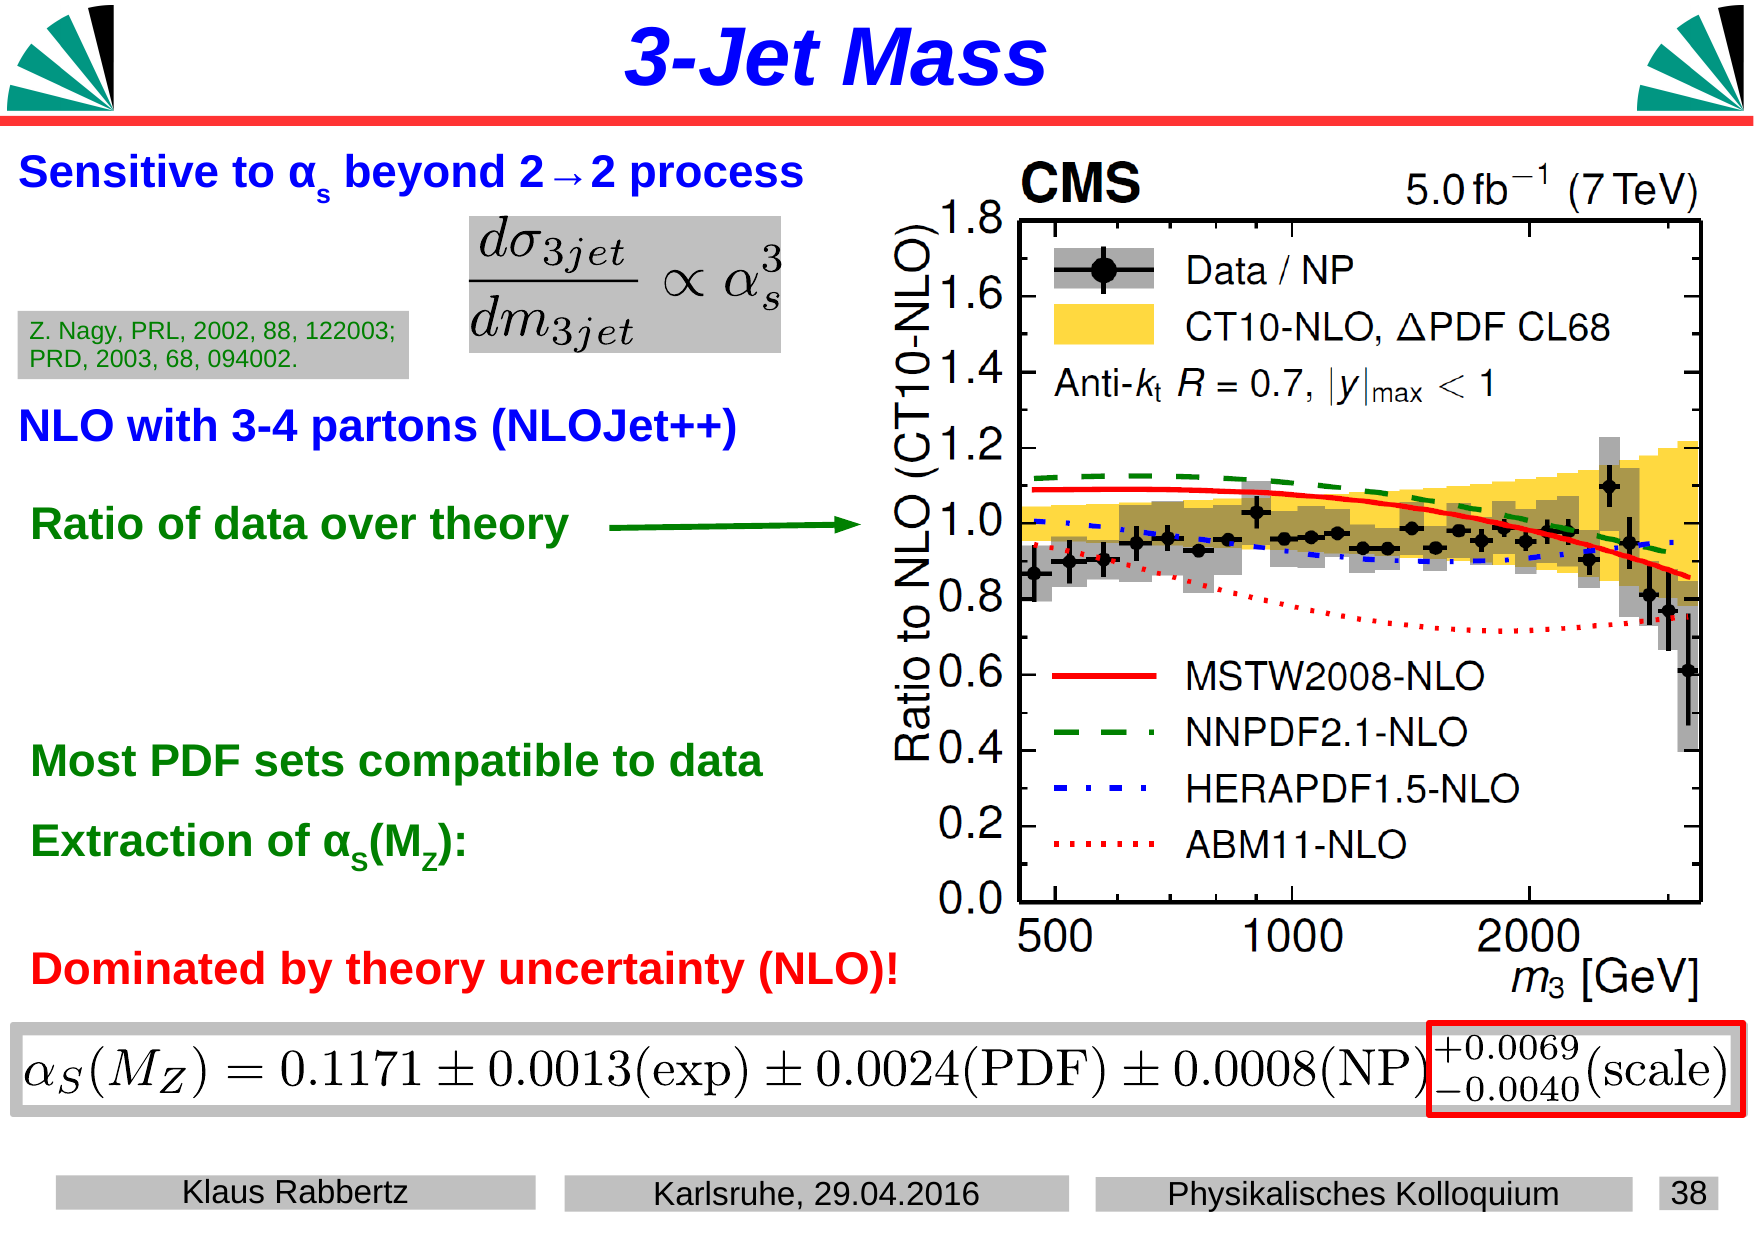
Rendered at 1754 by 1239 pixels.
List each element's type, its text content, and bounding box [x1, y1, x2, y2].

text_box Dominated by theory uncertainty (NLO)! [18, 937, 911, 1012]
picture [1637, 5, 1744, 112]
picture [468, 215, 782, 353]
text_box Extraction of αS(MZ): [18, 809, 481, 884]
picture [891, 152, 1742, 1004]
text_box [1432, 1026, 1740, 1112]
text_box Z. Nagy, PRL, 2002, 88, 122003; PRD, 2003, 68, 094002. [17, 310, 407, 380]
text_box Ratio of data over theory [18, 491, 581, 556]
title 3-Jet Mass [129, 0, 1545, 114]
picture [7, 5, 114, 112]
text_box [12, 1024, 1426, 1115]
text_box Most PDF sets compatible to data [18, 729, 776, 793]
list Sensitive to αs beyond 2→2 process NLO with 3-4 partons (NLOJet++) [18, 146, 821, 458]
